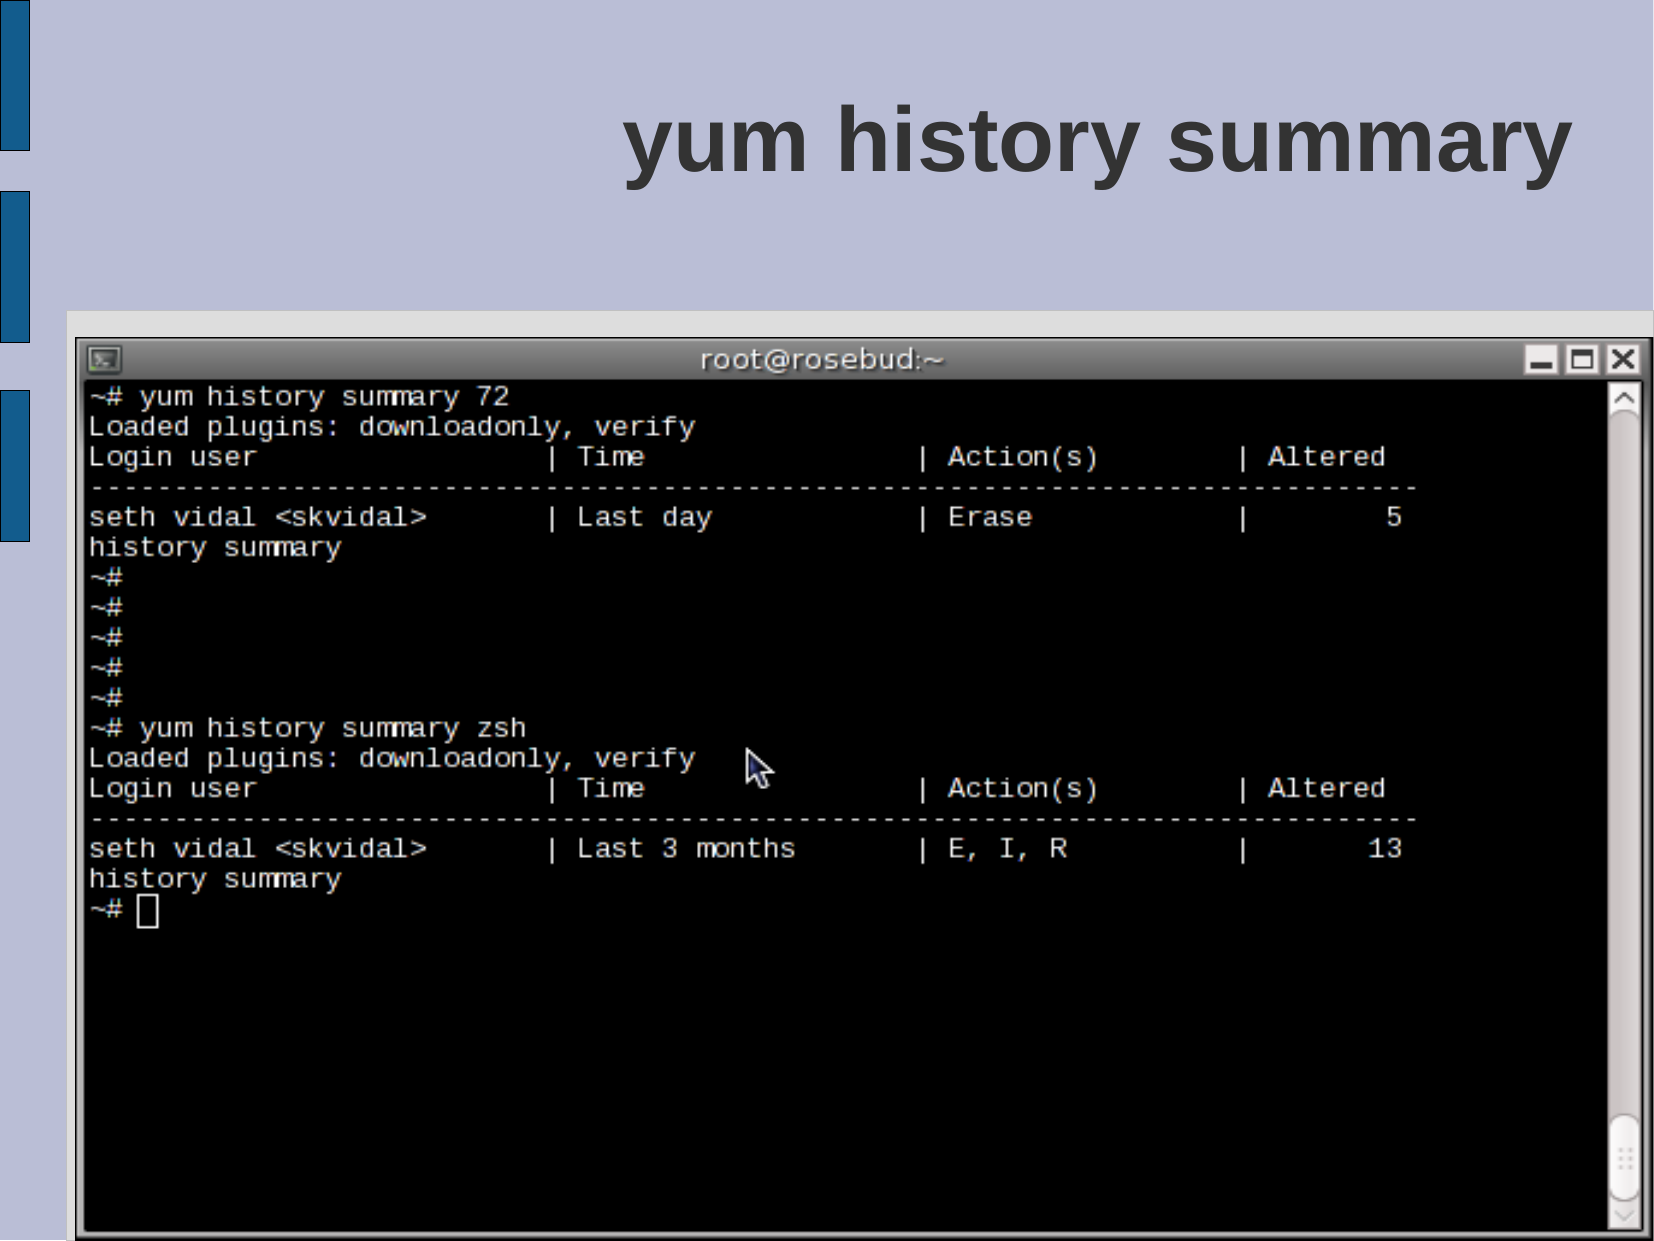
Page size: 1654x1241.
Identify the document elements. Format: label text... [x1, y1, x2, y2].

title yum history summary [121, 88, 1576, 191]
picture [75, 337, 1654, 1241]
